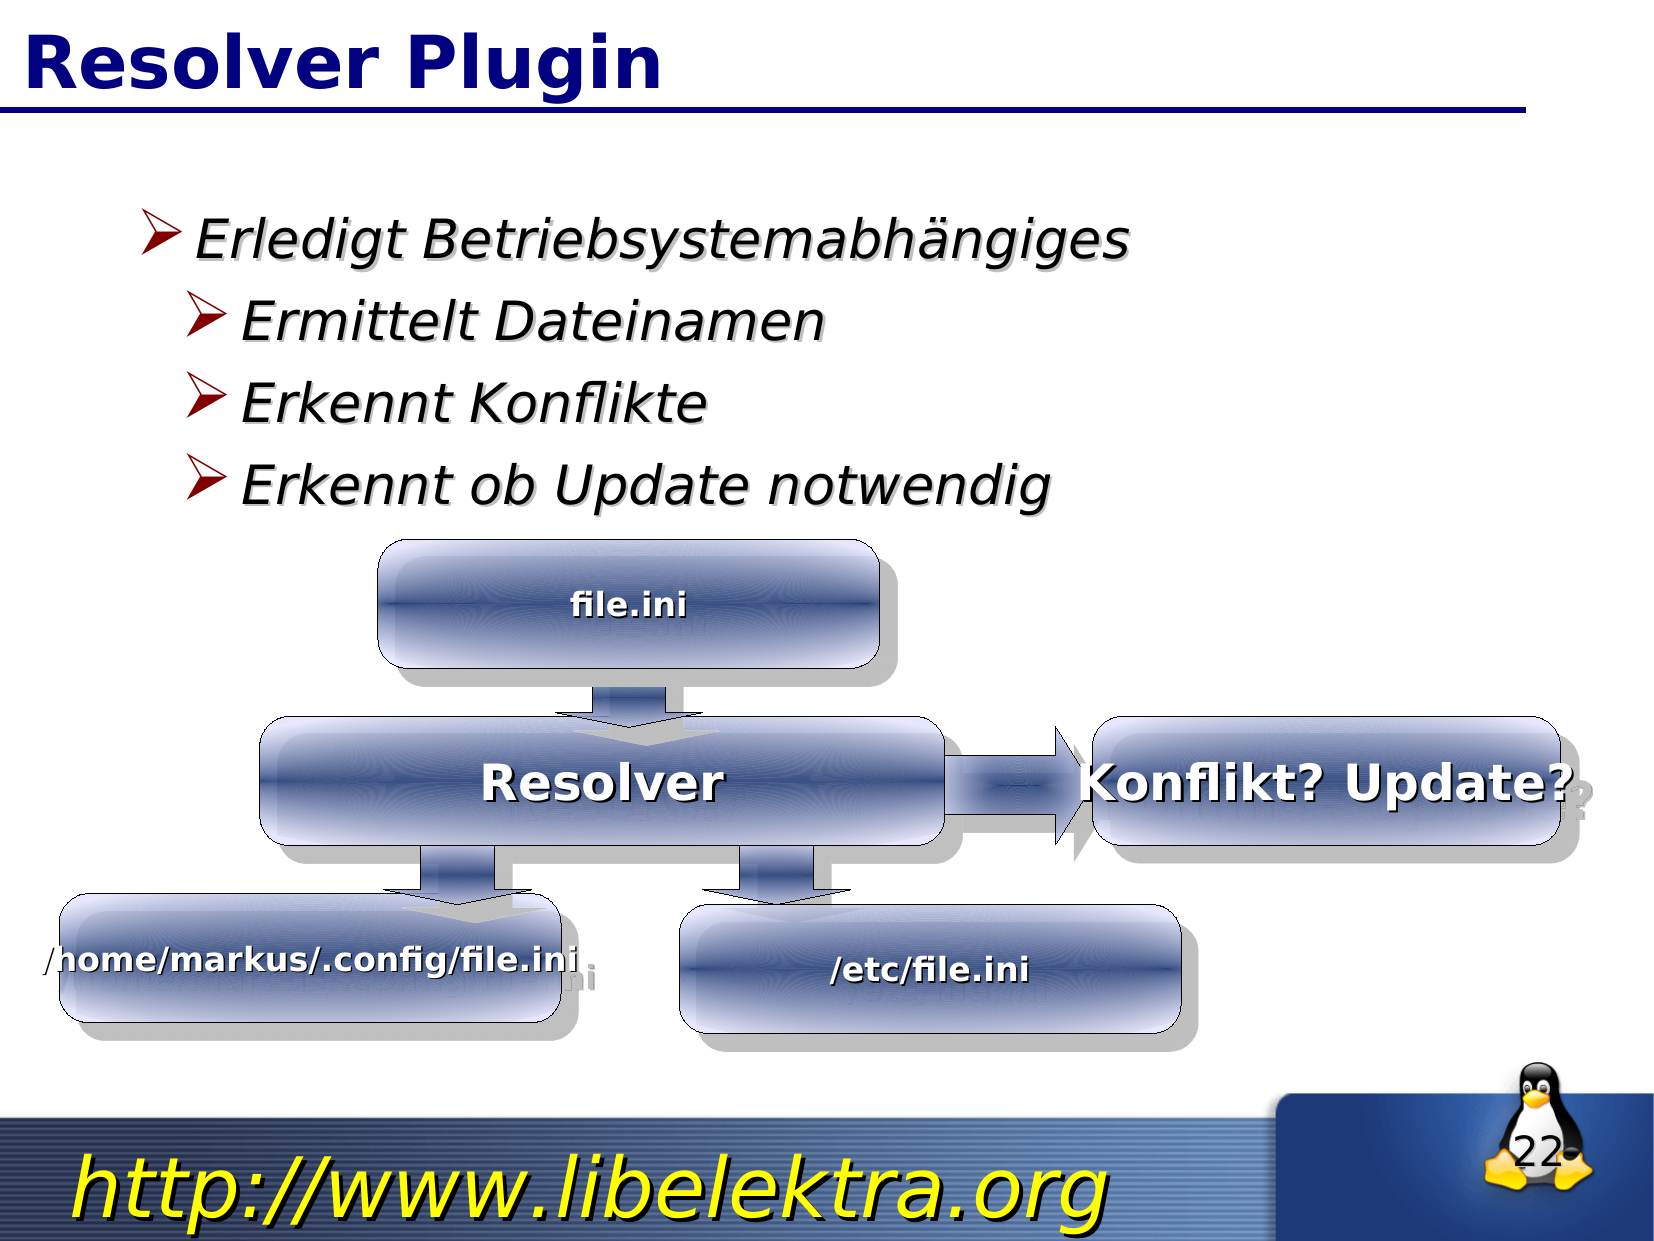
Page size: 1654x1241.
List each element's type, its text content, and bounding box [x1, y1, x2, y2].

picture [0, 1061, 1654, 1241]
text_box file.ini [377, 539, 880, 669]
text_box [702, 845, 851, 904]
text_box /etc/file.ini [679, 904, 1182, 1034]
text_box Resolver Plugin [22, 14, 1611, 111]
text_box [555, 669, 703, 728]
text_box /home/markus/.config/file.ini [59, 893, 562, 1023]
text_box <Nummer> [1312, 1122, 1566, 1178]
text_box [383, 845, 532, 905]
text_box Resolver [259, 716, 945, 846]
list Erledigt Betriebsystemabhängiges Ermittelt Dateinamen Erkennt Konflikte Erkennt ob Update notwendig [121, 196, 1614, 562]
text_box Konflikt? Update? [1092, 716, 1561, 846]
text_box [944, 726, 1084, 845]
